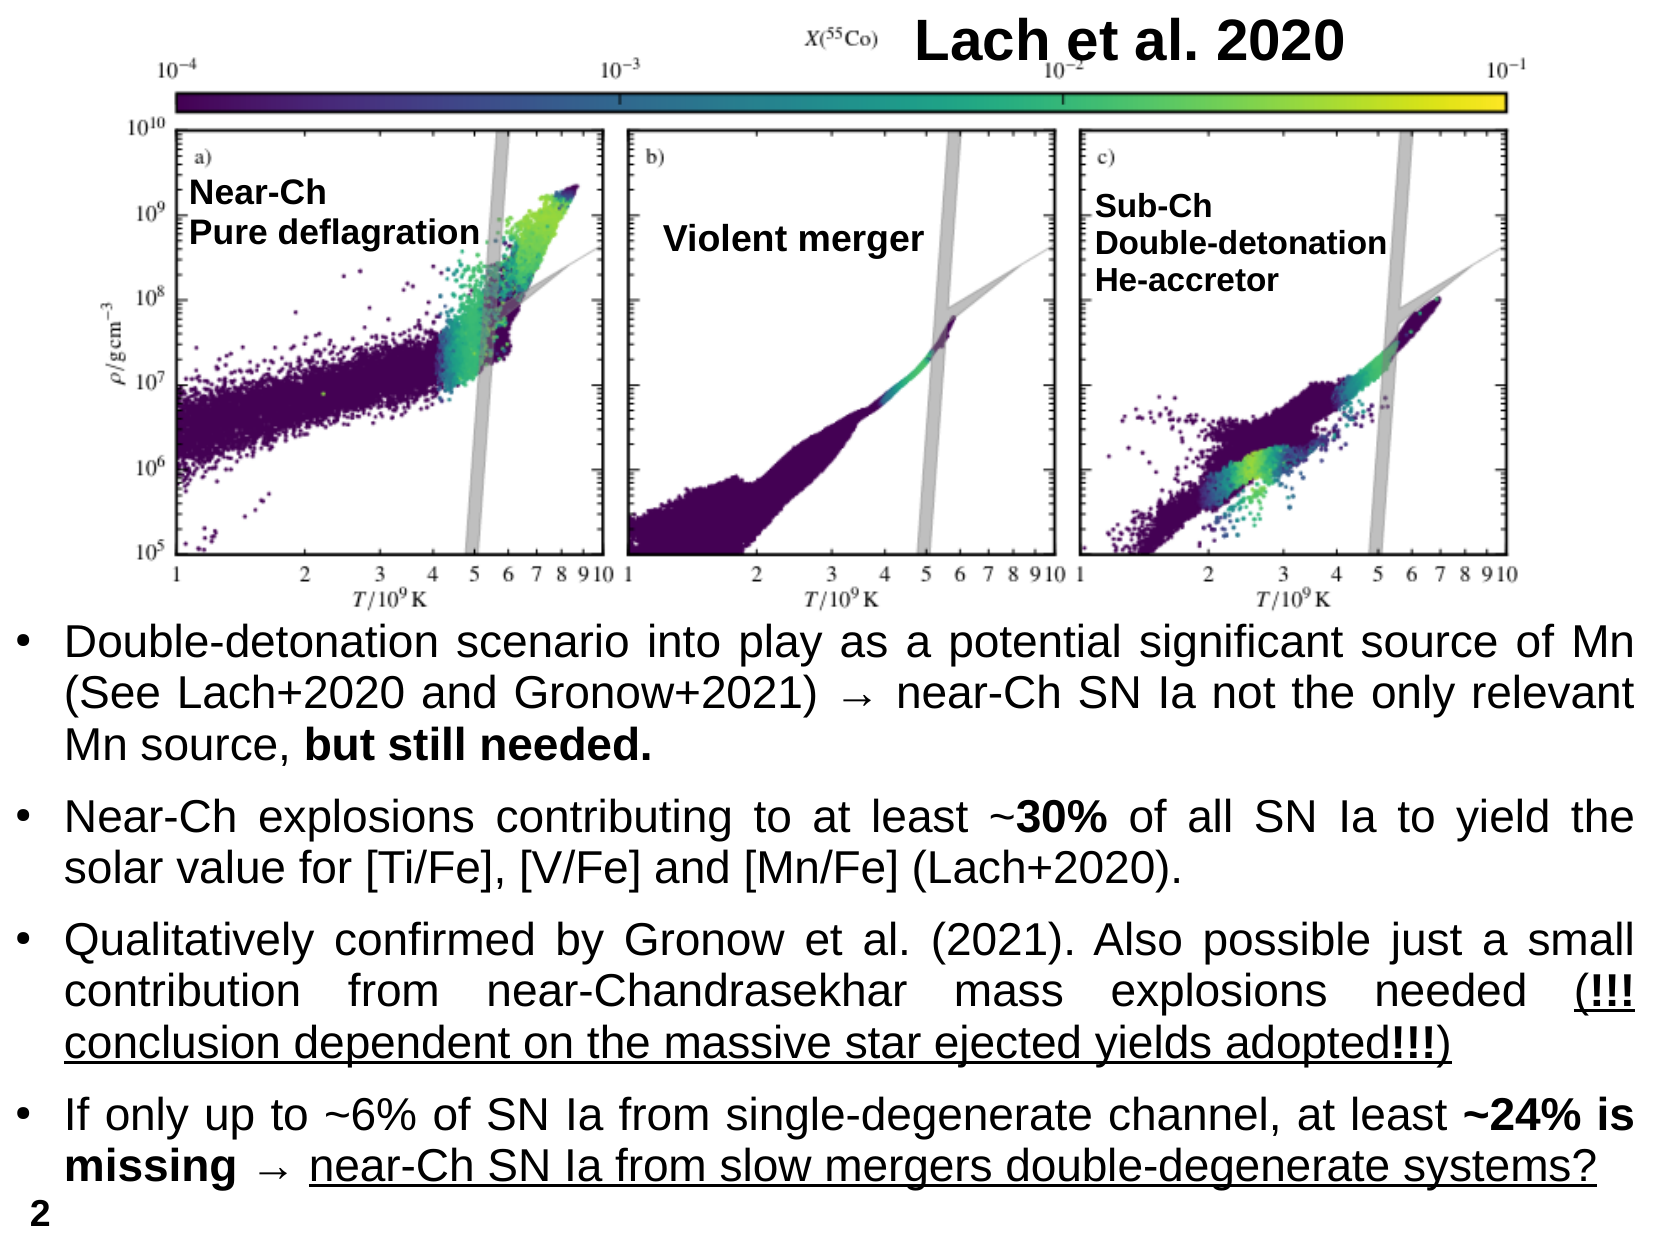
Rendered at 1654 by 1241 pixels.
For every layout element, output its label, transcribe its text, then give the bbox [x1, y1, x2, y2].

text_box Violent merger [648, 210, 949, 309]
text_box 2 [15, 1185, 76, 1241]
picture [84, 14, 1570, 615]
list Double-detonation scenario into play as a potential significant source of Mn (See Lach+2020 and Gronow+2021) → near-Ch SN Ia not the only relevant Mn source, but still needed. Near-Ch explosions contributing to at least ~30% of all SN Ia to yield the solar value for [Ti/Fe], [V/Fe] and [Mn/Fe] (Lach+2020). Qualitatively confirmed by Gronow et al. (2021). Also possible just a small contribution from near-Chandrasekhar mass explosions needed (!!!conclusion dependent on the massive star ejected yields adopted!!!) If only up to ~6% of SN Ia from single-degenerate channel, at least ~24% is missing → near-Ch SN Ia from slow mergers double-degenerate systems? [15, 615, 1636, 1201]
text_box Near-Ch Pure deflagration [174, 165, 520, 306]
text_box Sub-Ch Double-detonation He-accretor [1080, 180, 1501, 363]
text_box Lach et al. 2020 [900, 0, 1456, 80]
